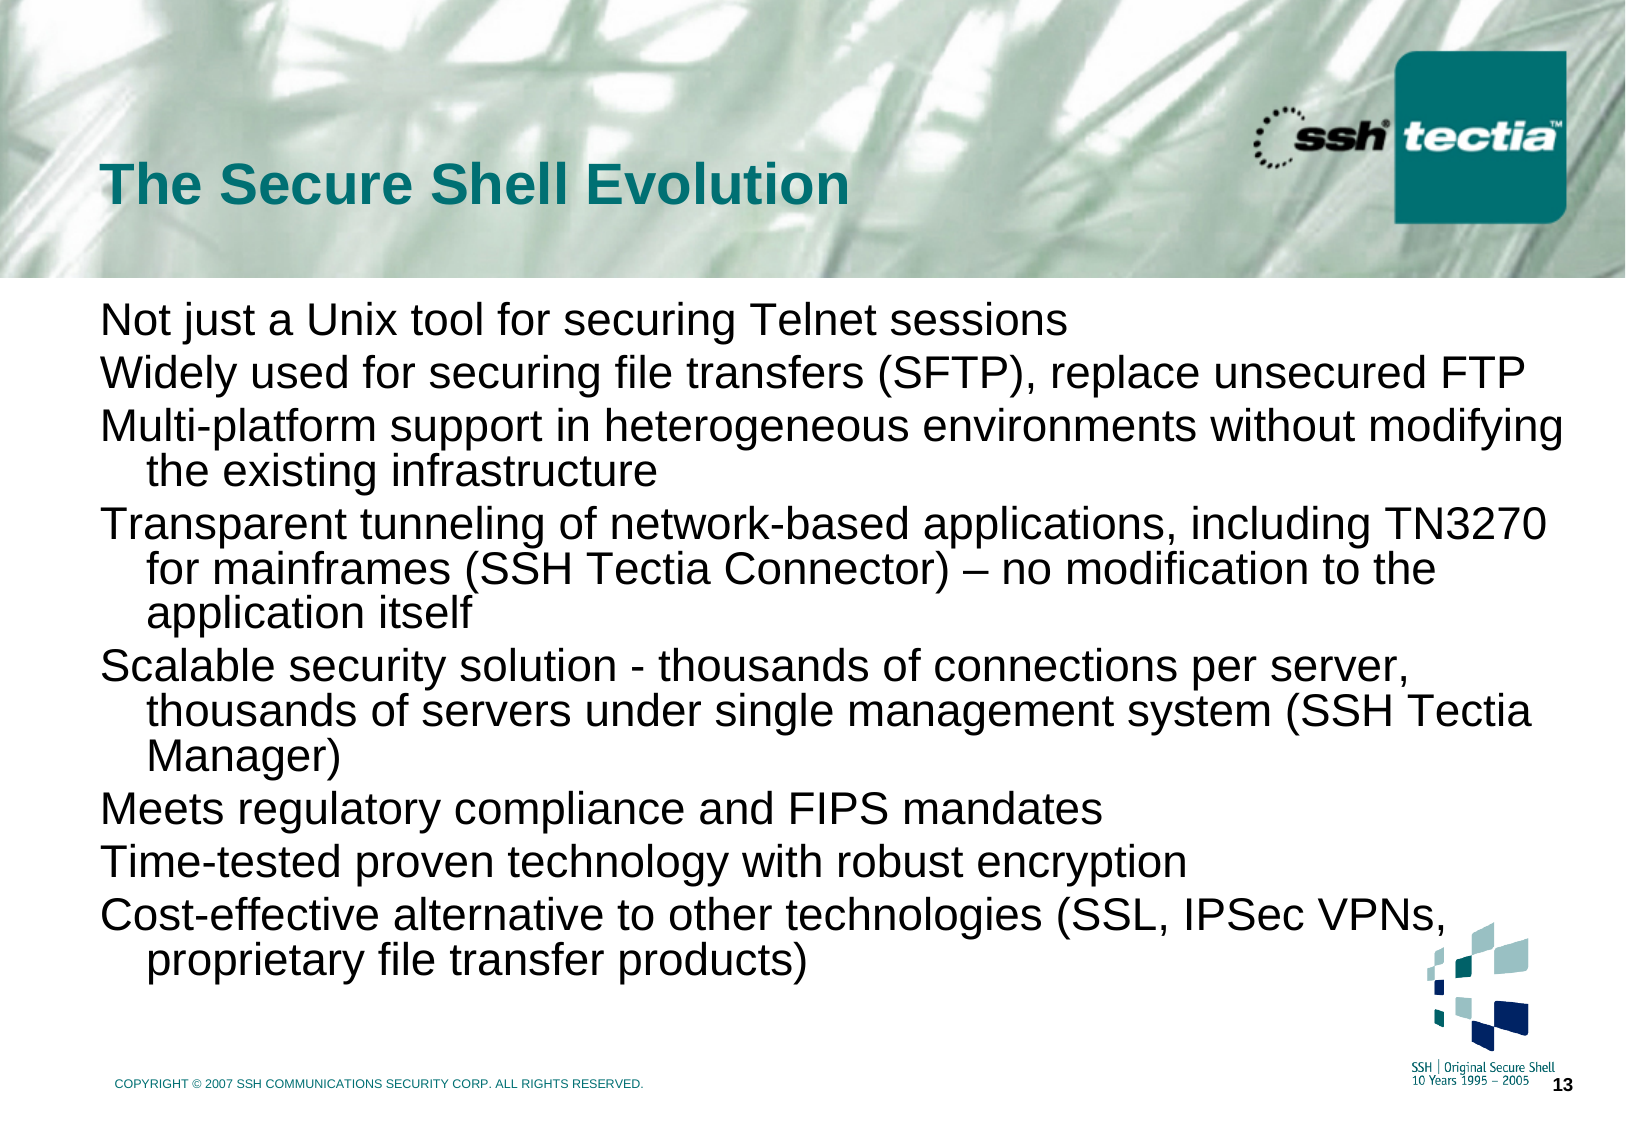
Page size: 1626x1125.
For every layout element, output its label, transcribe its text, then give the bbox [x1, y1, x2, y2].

title The Secure Shell Evolution [99, 154, 923, 221]
list Not just a Unix tool for securing Telnet sessions Widely used for securing file transfers (SFTP), replace unsecured FTP Multi-platform support in heterogeneous environments without modifying the existing infrastructure Transparent tunneling of network-based applications, including TN3270 for mainframes (SSH Tectia Connector) – no modification to the application itself Scalable security solution - thousands of connections per server, thousands of servers under single management system (SSH Tectia Manager) Meets regulatory compliance and FIPS mandates Time-tested proven technology with robust encryption Cost-effective alternative to other technologies (SSL, IPSec VPNs, proprietary file transfer products) [99, 299, 1575, 1088]
picture [0, 0, 1626, 278]
